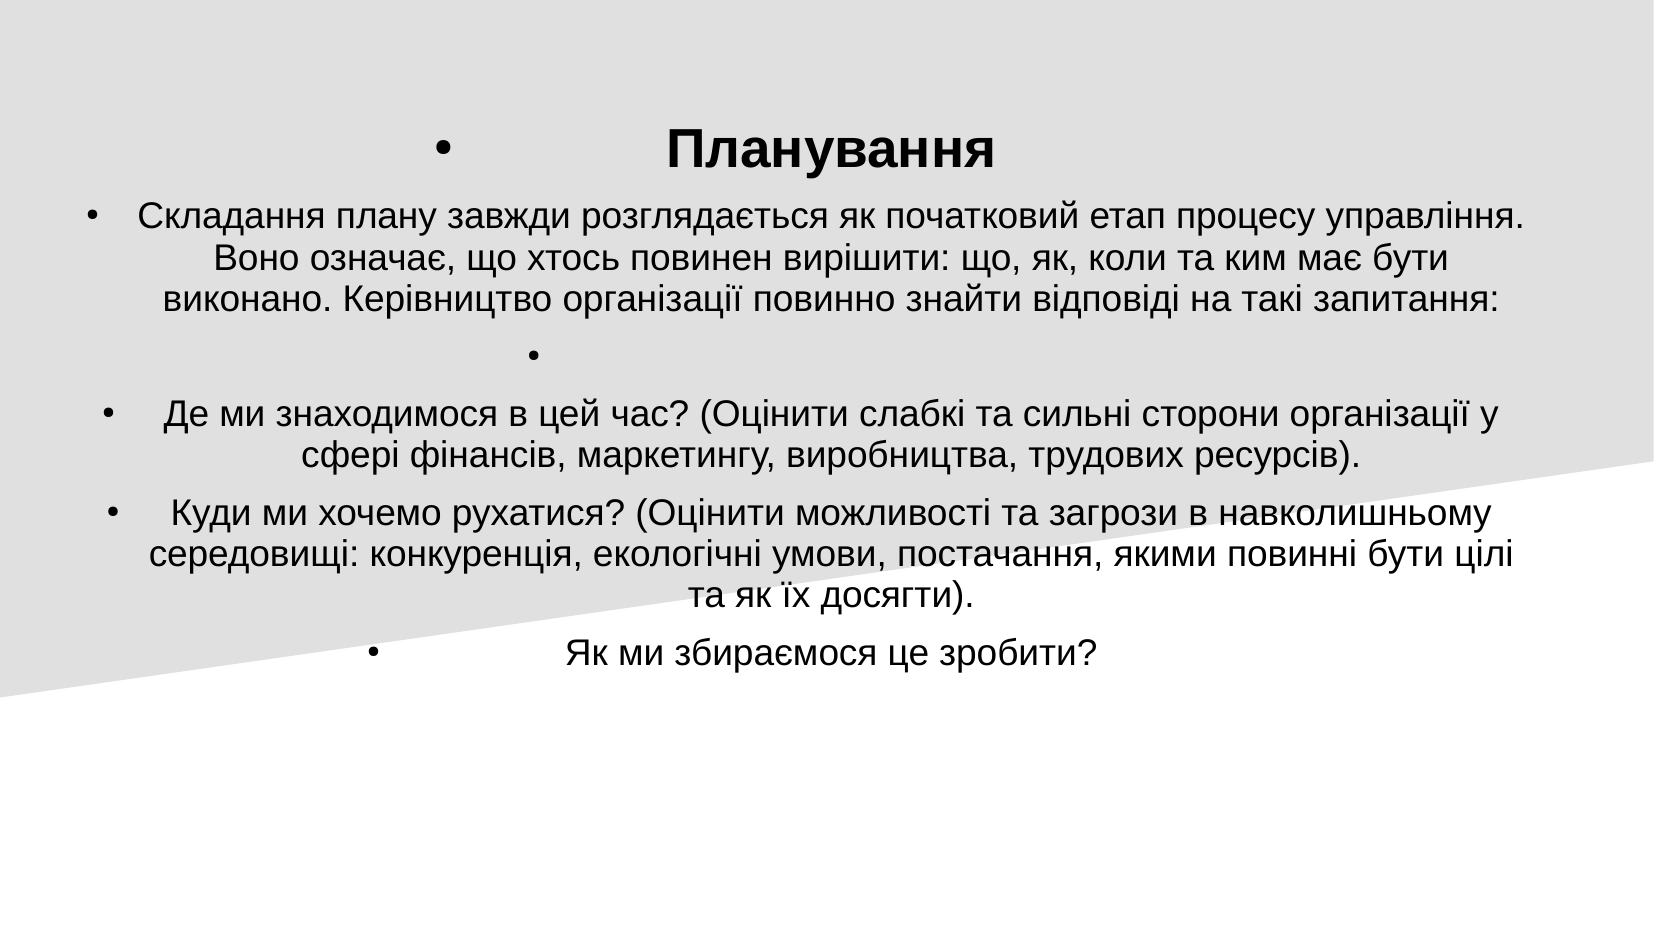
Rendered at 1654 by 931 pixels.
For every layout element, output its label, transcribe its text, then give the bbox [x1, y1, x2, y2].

list Планування Складання плану завжди розглядається як початковий етап процесу управління. Воно означає, що хтось повинен вирішити: що, як, коли та ким має бути виконано. Керівництво організації повинно знайти відповіді на такі запитання: Де ми знаходимося в цей час? (Оцінити слабкі та сильні сторони організації у сфері фінансів, маркетингу, виробництва, трудових ресурсів). Куди ми хочемо рухатися? (Оцінити можливості та загрози в навколишньому середовищі: конкуренція, екологічні умови, постачання, якими повинні бути цілі та як їх досягти). Як ми збираємося це зробити? [86, 117, 1531, 691]
